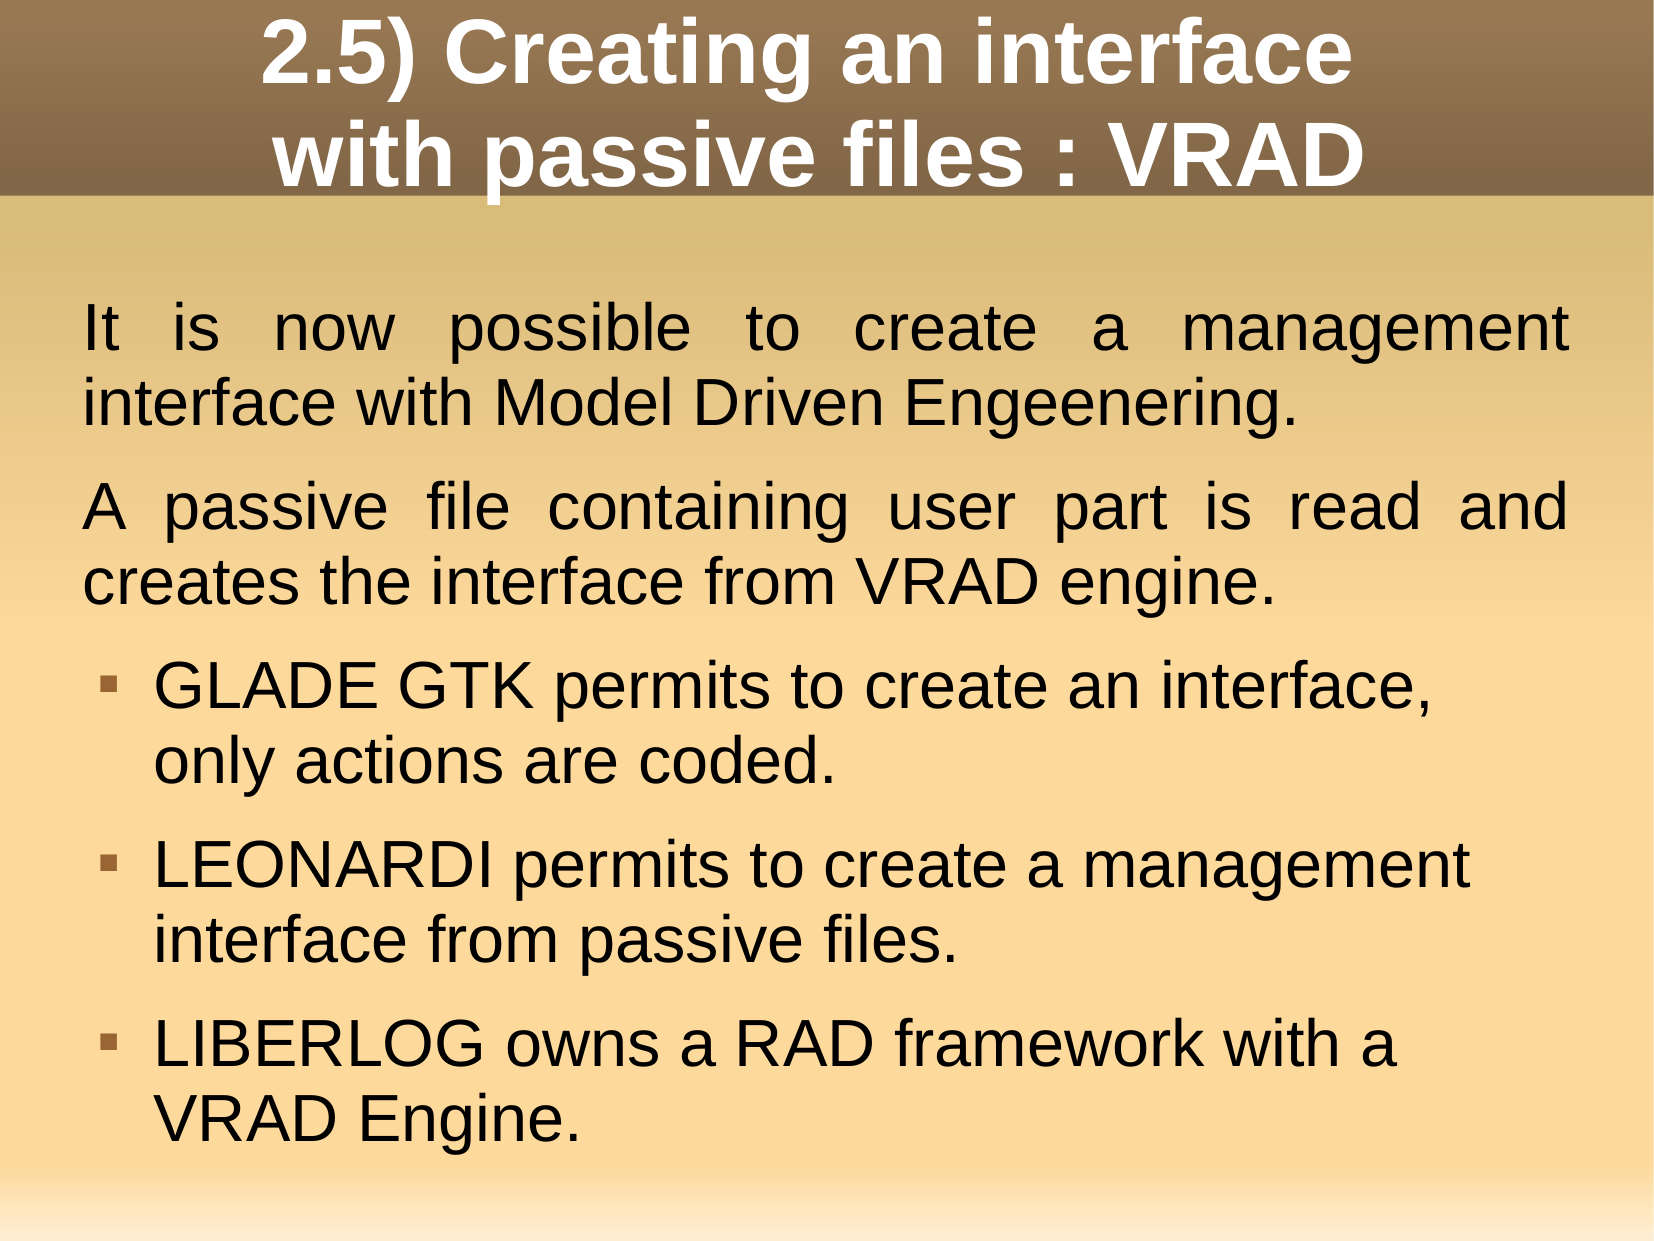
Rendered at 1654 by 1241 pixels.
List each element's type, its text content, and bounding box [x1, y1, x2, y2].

list It is now possible to create a management interface with Model Driven Engeenering. A passive file containing user part is read and creates the interface from VRAD engine. GLADE GTK permits to create an interface, only actions are coded. LEONARDI permits to create a management interface from passive files. LIBERLOG owns a RAD framework with a VRAD Engine. [82, 290, 1571, 1157]
title 2.5) Creating an interface with passive files : VRAD [76, 0, 1565, 207]
picture [0, 0, 1654, 1241]
